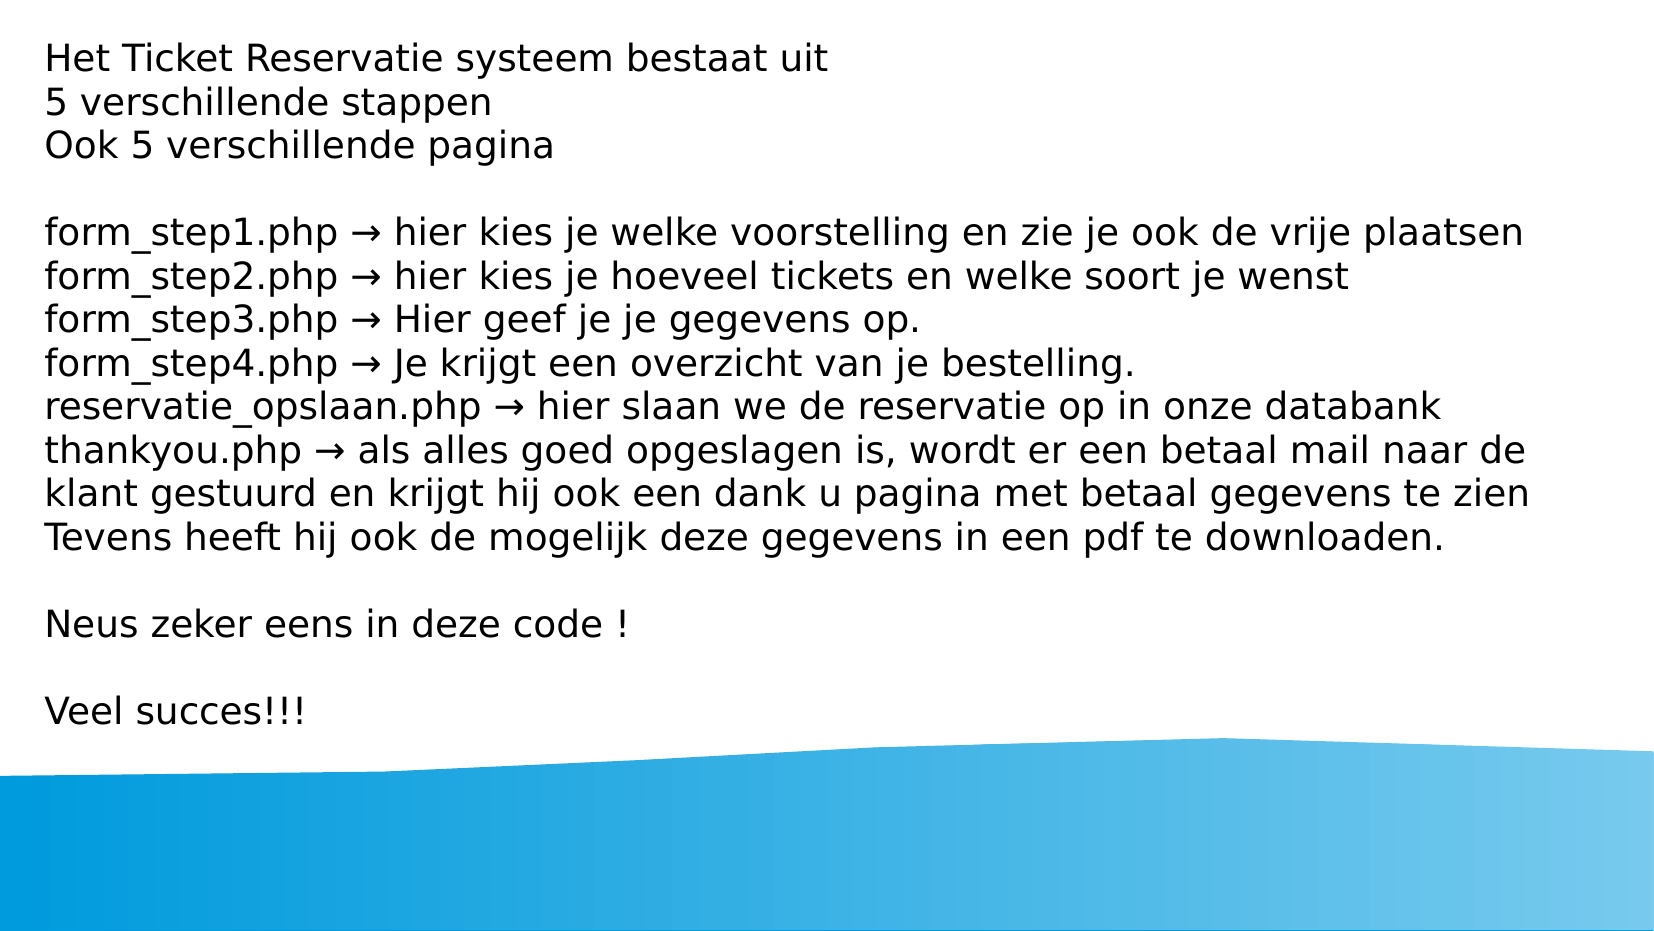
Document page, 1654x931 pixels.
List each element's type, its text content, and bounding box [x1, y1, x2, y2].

text_box Het Ticket Reservatie systeem bestaat uit 5 verschillende stappen Ook 5 verschillende pagina form_step1.php → hier kies je welke voorstelling en zie je ook de vrije plaatsen form_step2.php → hier kies je hoeveel tickets en welke soort je wenst form_step3.php → Hier geef je je gegevens op. form_step4.php → Je krijgt een overzicht van je bestelling. reservatie_opslaan.php → hier slaan we de reservatie op in onze databank thankyou.php → als alles goed opgeslagen is, wordt er een betaal mail naar de klant gestuurd en krijgt hij ook een dank u pagina met betaal gegevens te zien Tevens heeft hij ook de mogelijk deze gegevens in een pdf te downloaden. Neus zeker eens in deze code ! Veel succes!!! [29, 29, 1595, 931]
